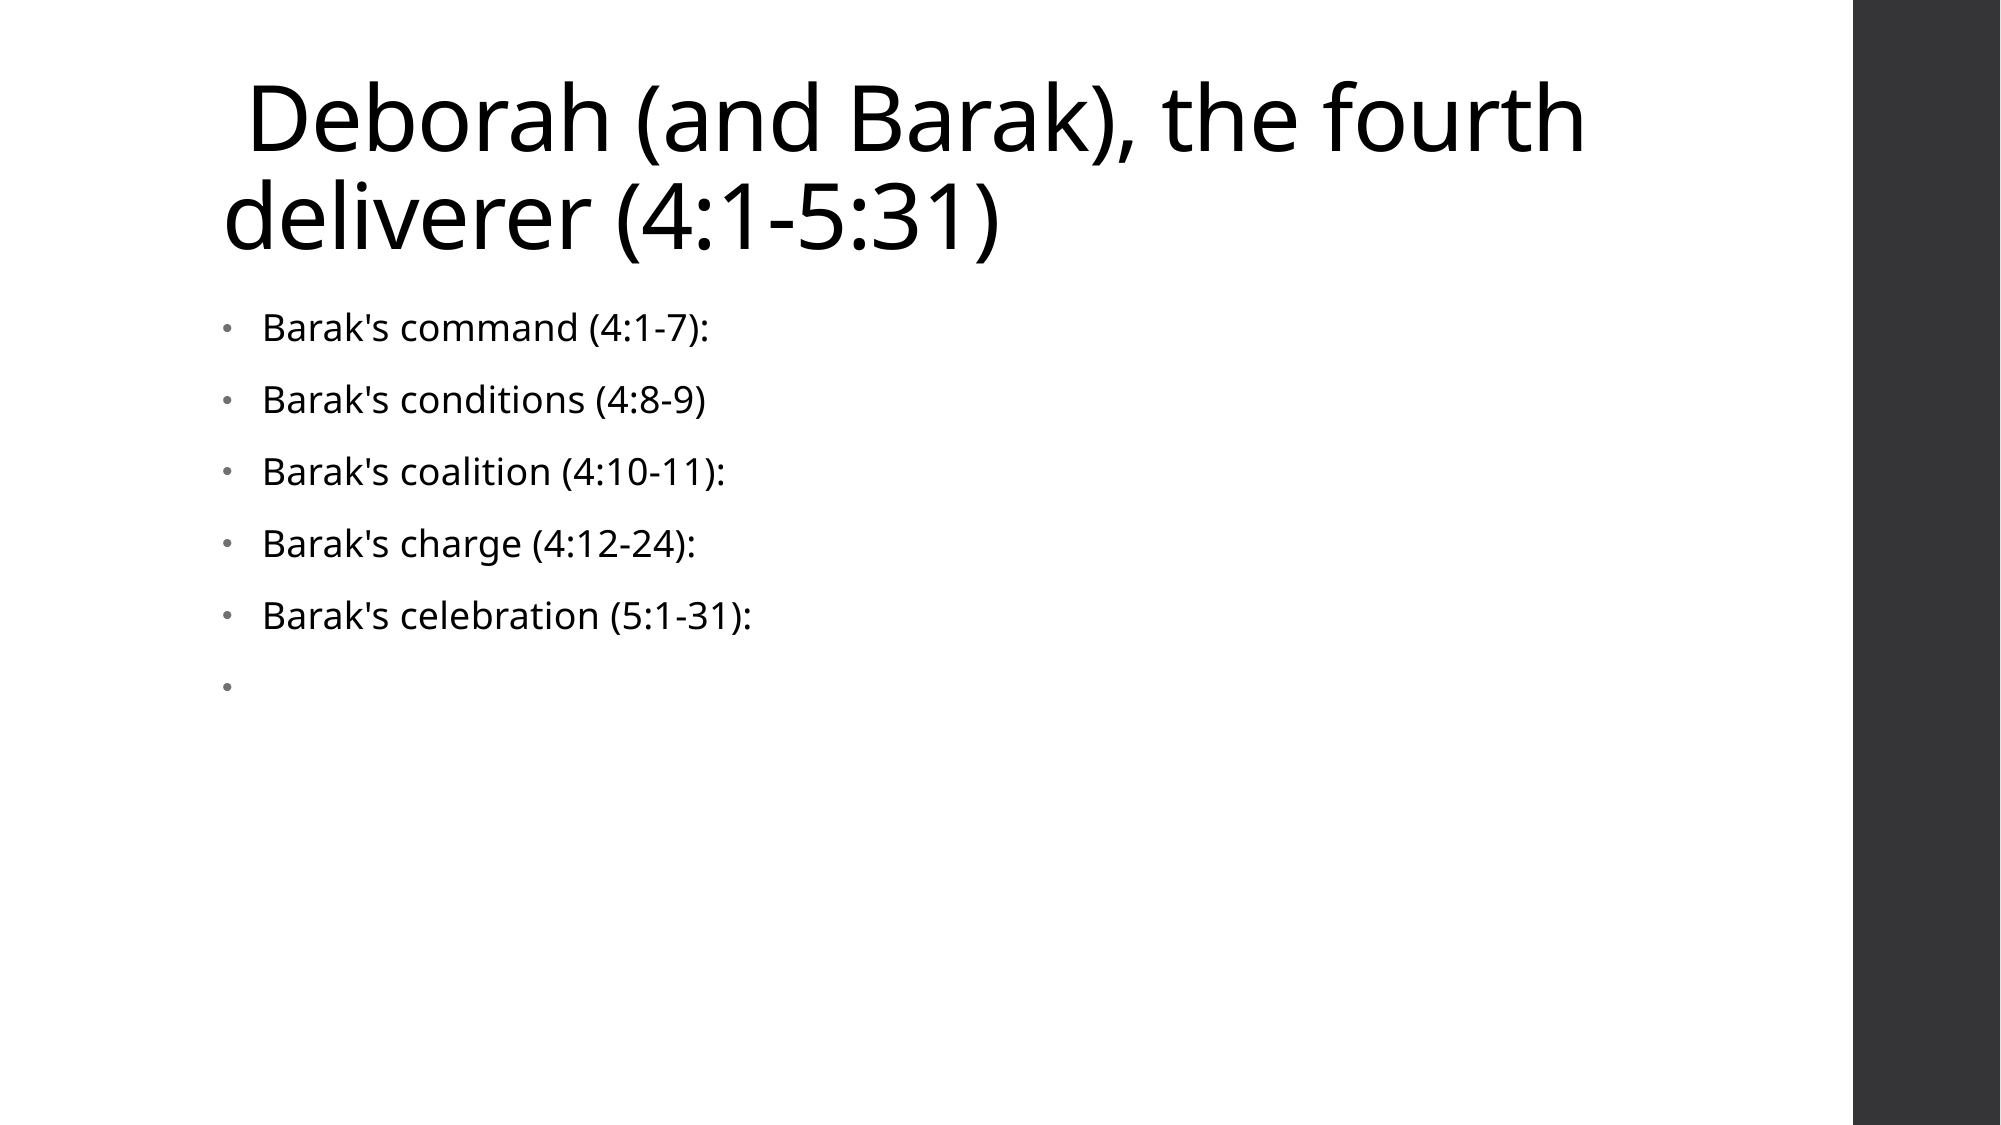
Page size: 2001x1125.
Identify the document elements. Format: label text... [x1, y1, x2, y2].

list Barak's command (4:1-7): Barak's conditions (4:8-9) Barak's coalition (4:10-11): Barak's charge (4:12-24): Barak's celebration (5:1-31): [206, 299, 1617, 1014]
title Deborah (and Barak), the fourth deliverer (4:1-5:31) [206, 60, 1797, 278]
